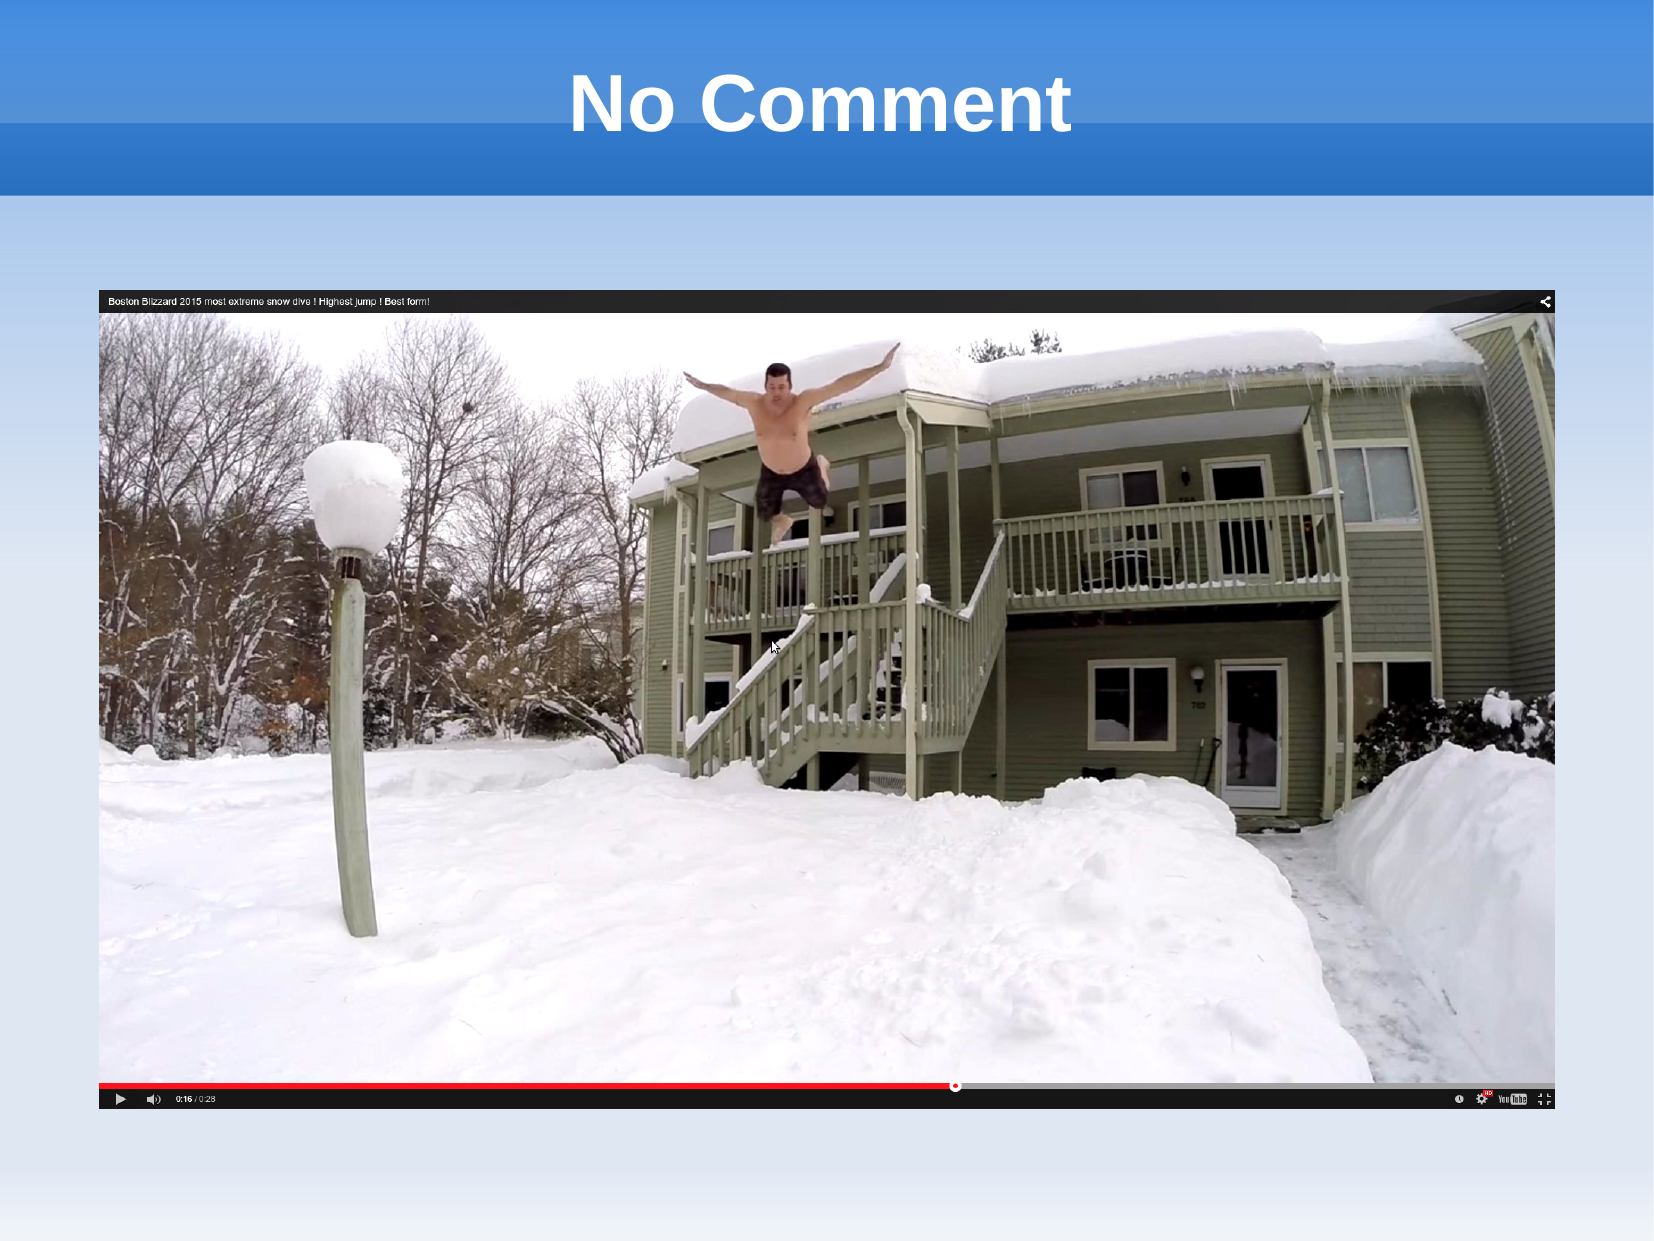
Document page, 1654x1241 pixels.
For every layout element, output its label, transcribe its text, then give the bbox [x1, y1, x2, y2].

title No Comment [76, 0, 1565, 208]
picture [0, 0, 1654, 1241]
